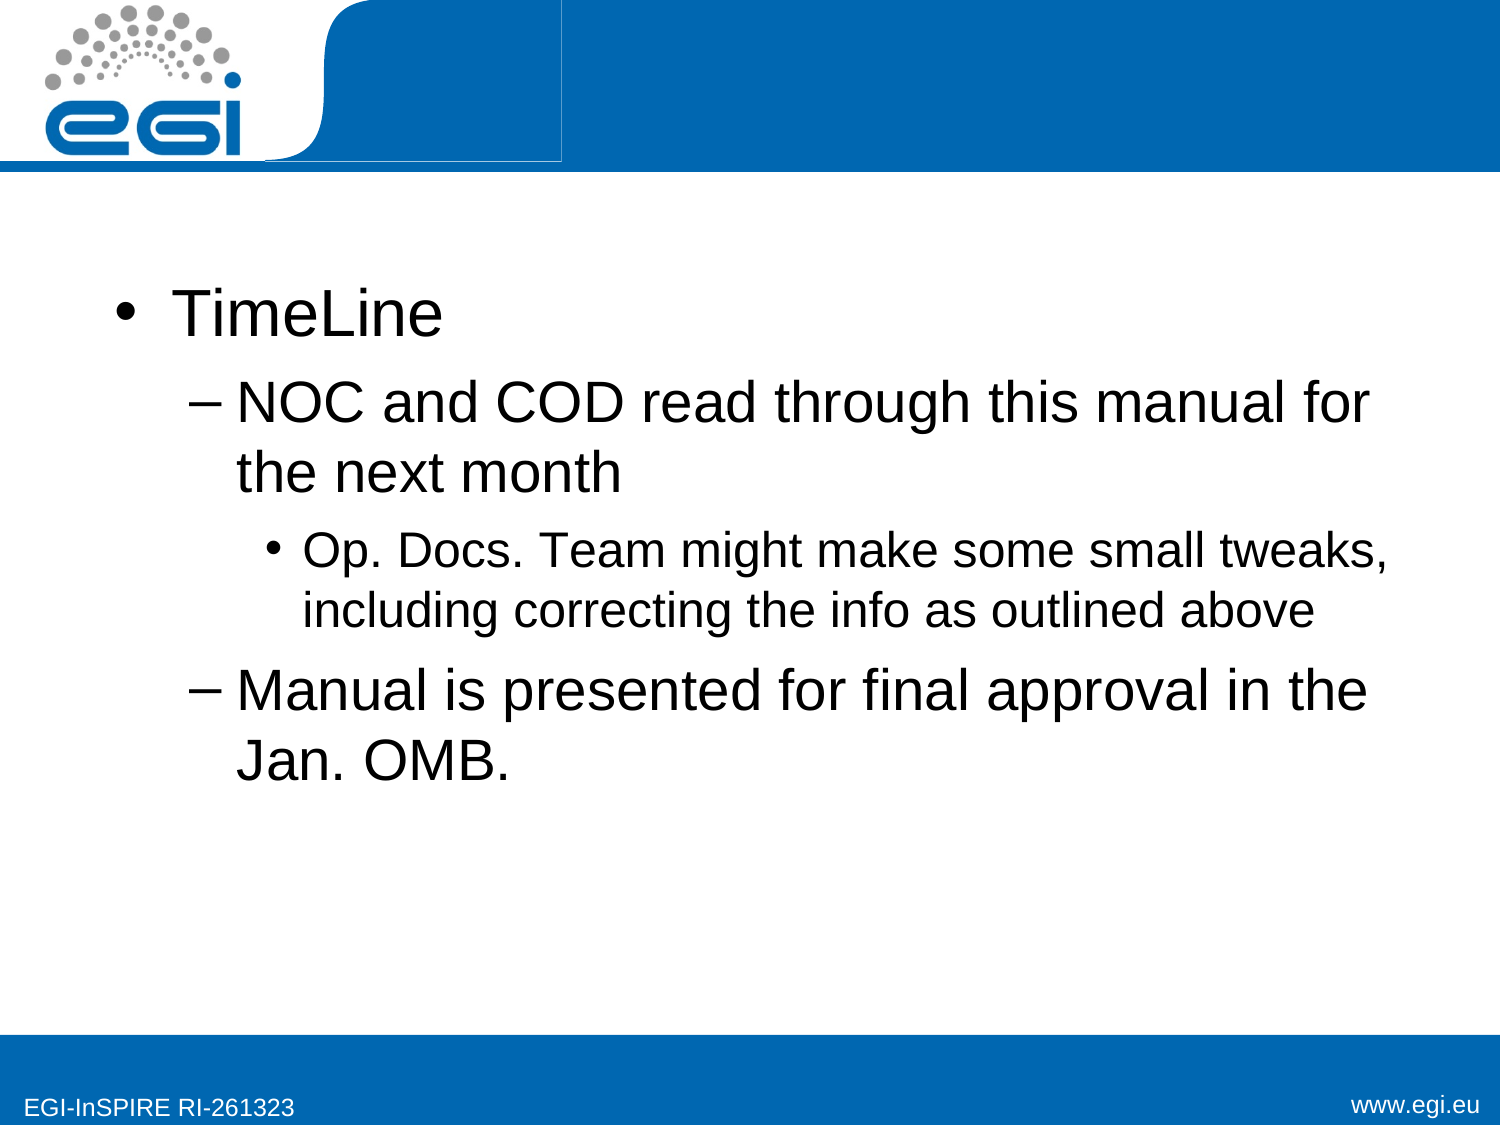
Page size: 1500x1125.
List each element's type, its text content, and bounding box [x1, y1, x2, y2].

picture [0, 0, 265, 161]
list TimeLine NOC and COD read through this manual for the next month Op. Docs. Team might make some small tweaks, including correcting the info as outlined above Manual is presented for final approval in the Jan. OMB. [100, 262, 1426, 1006]
